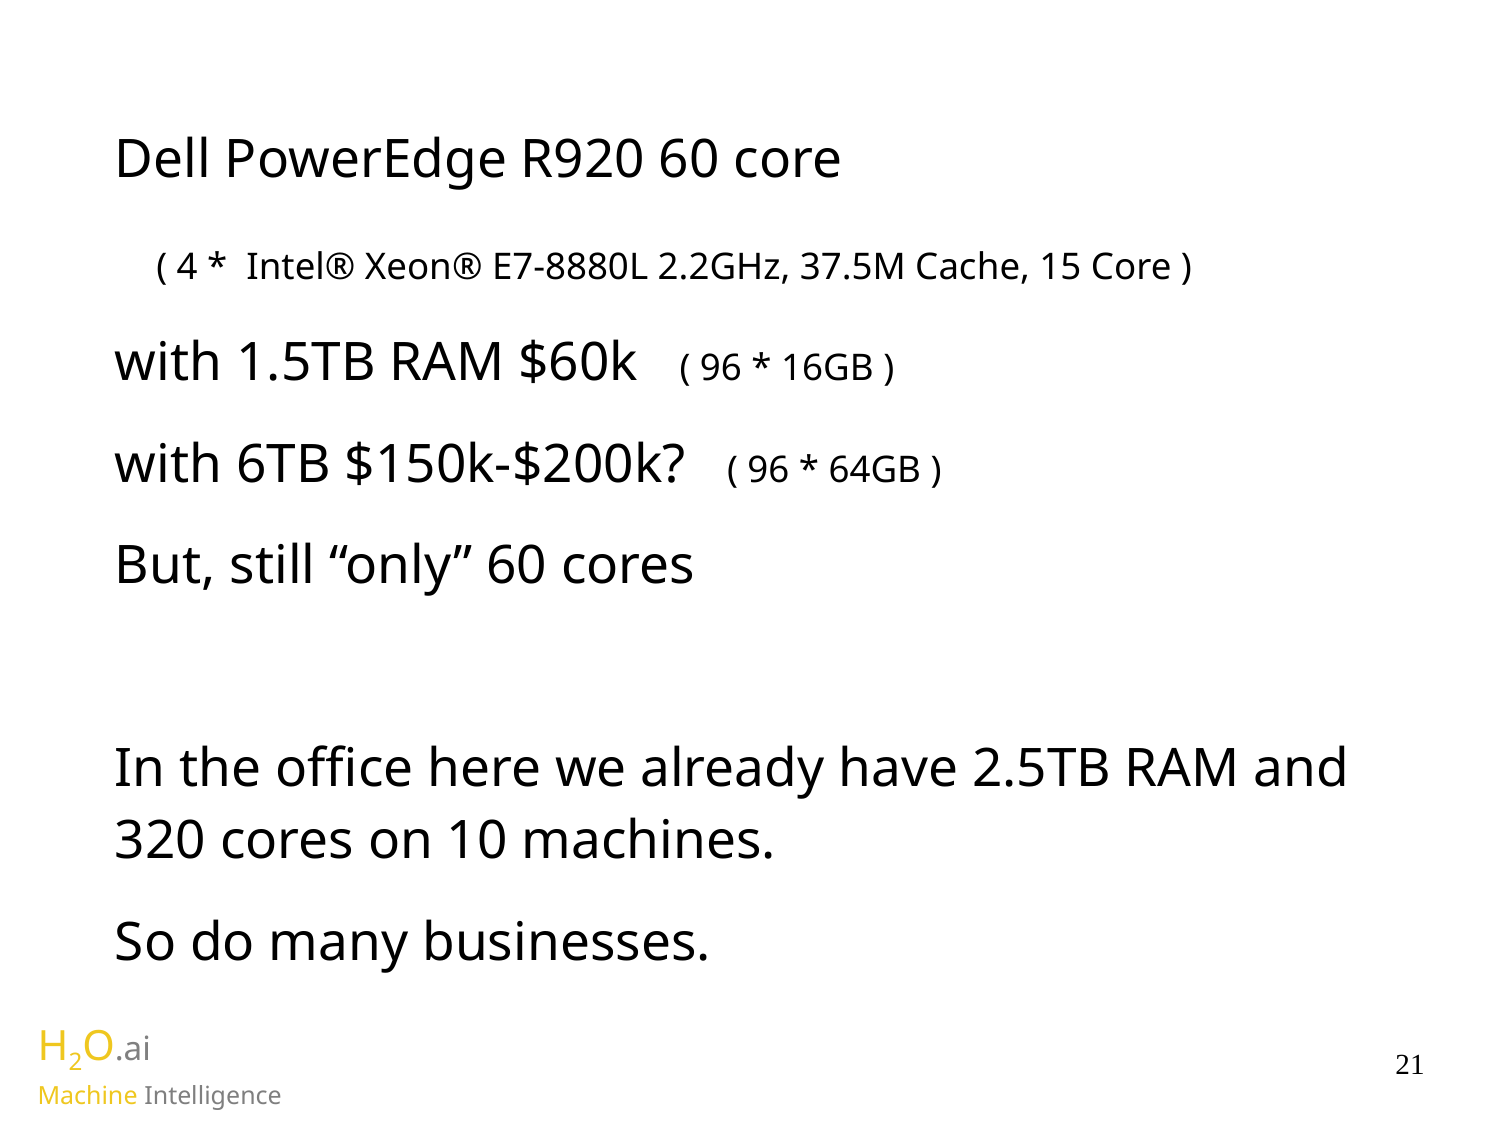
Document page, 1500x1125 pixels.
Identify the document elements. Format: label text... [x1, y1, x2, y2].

list Dell PowerEdge R920 60 core ( 4 * Intel® Xeon® E7-8880L 2.2GHz, 37.5M Cache, 15 Core ) with 1.5TB RAM $60k ( 96 * 16GB ) with 6TB $150k-$200k? ( 96 * 64GB ) But, still “only” 60 cores In the office here we already have 2.5TB RAM and 320 cores on 10 machines. So do many businesses. [45, 120, 1396, 984]
